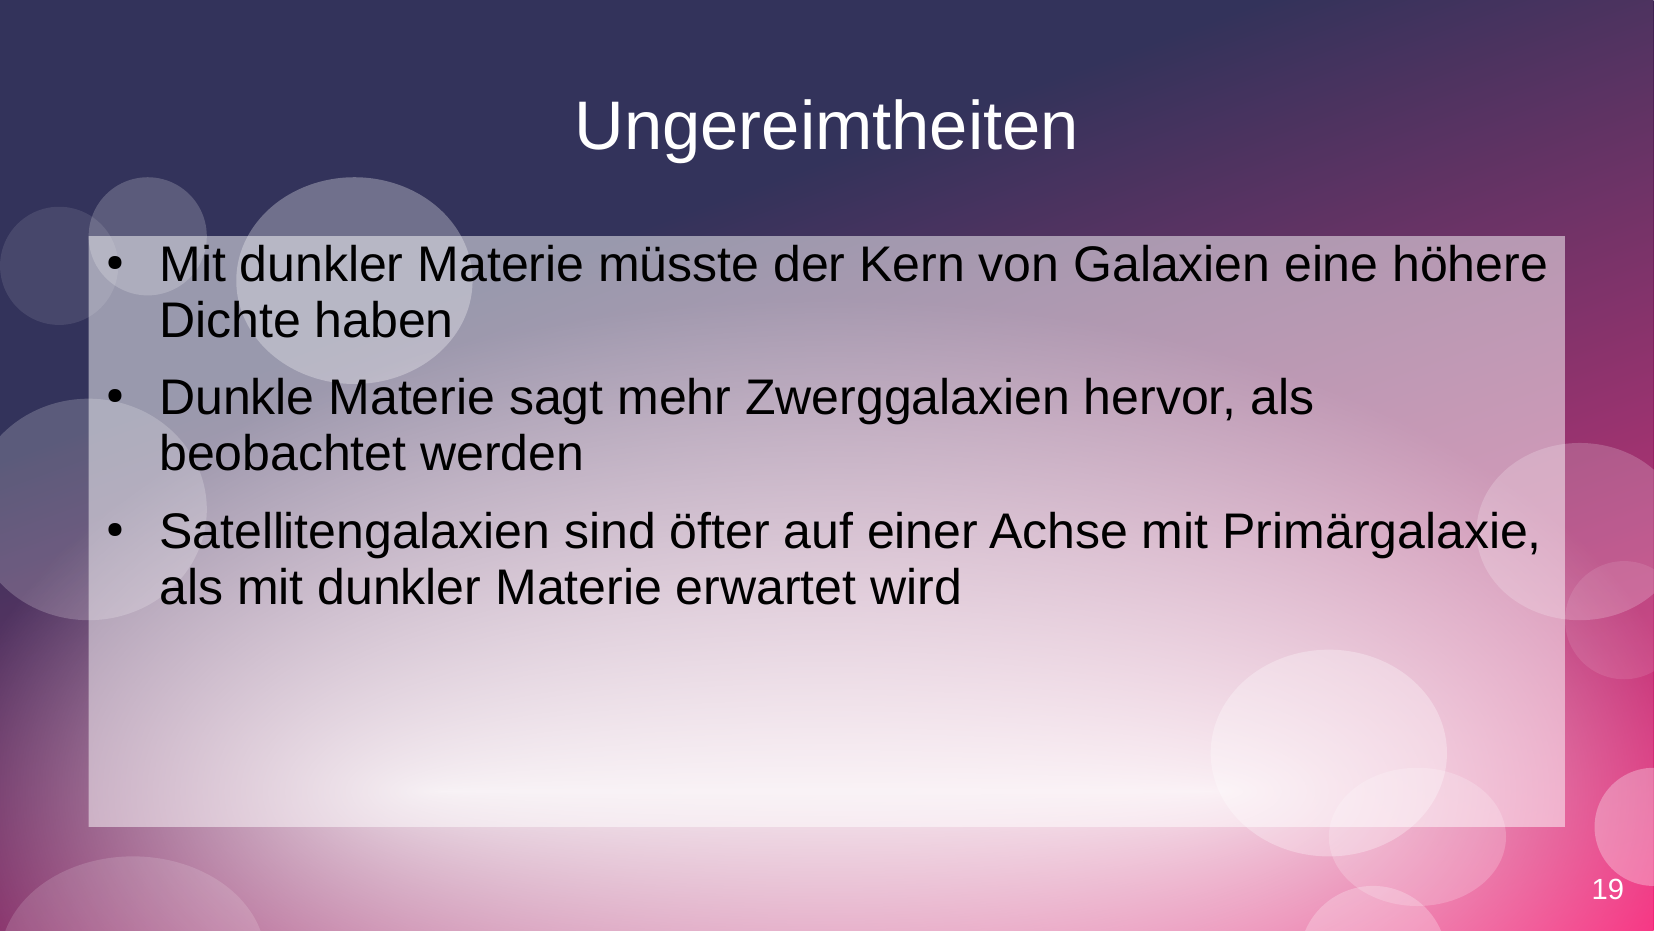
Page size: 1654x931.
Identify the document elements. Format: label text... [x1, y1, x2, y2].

title Ungereimtheiten [88, 44, 1565, 207]
list Mit dunkler Materie müsste der Kern von Galaxien eine höhere Dichte haben Dunkle Materie sagt mehr Zwerggalaxien hervor, als beobachtet werden Satellitengalaxien sind öfter auf einer Achse mit Primärgalaxie, als mit dunkler Materie erwartet wird [88, 236, 1565, 827]
